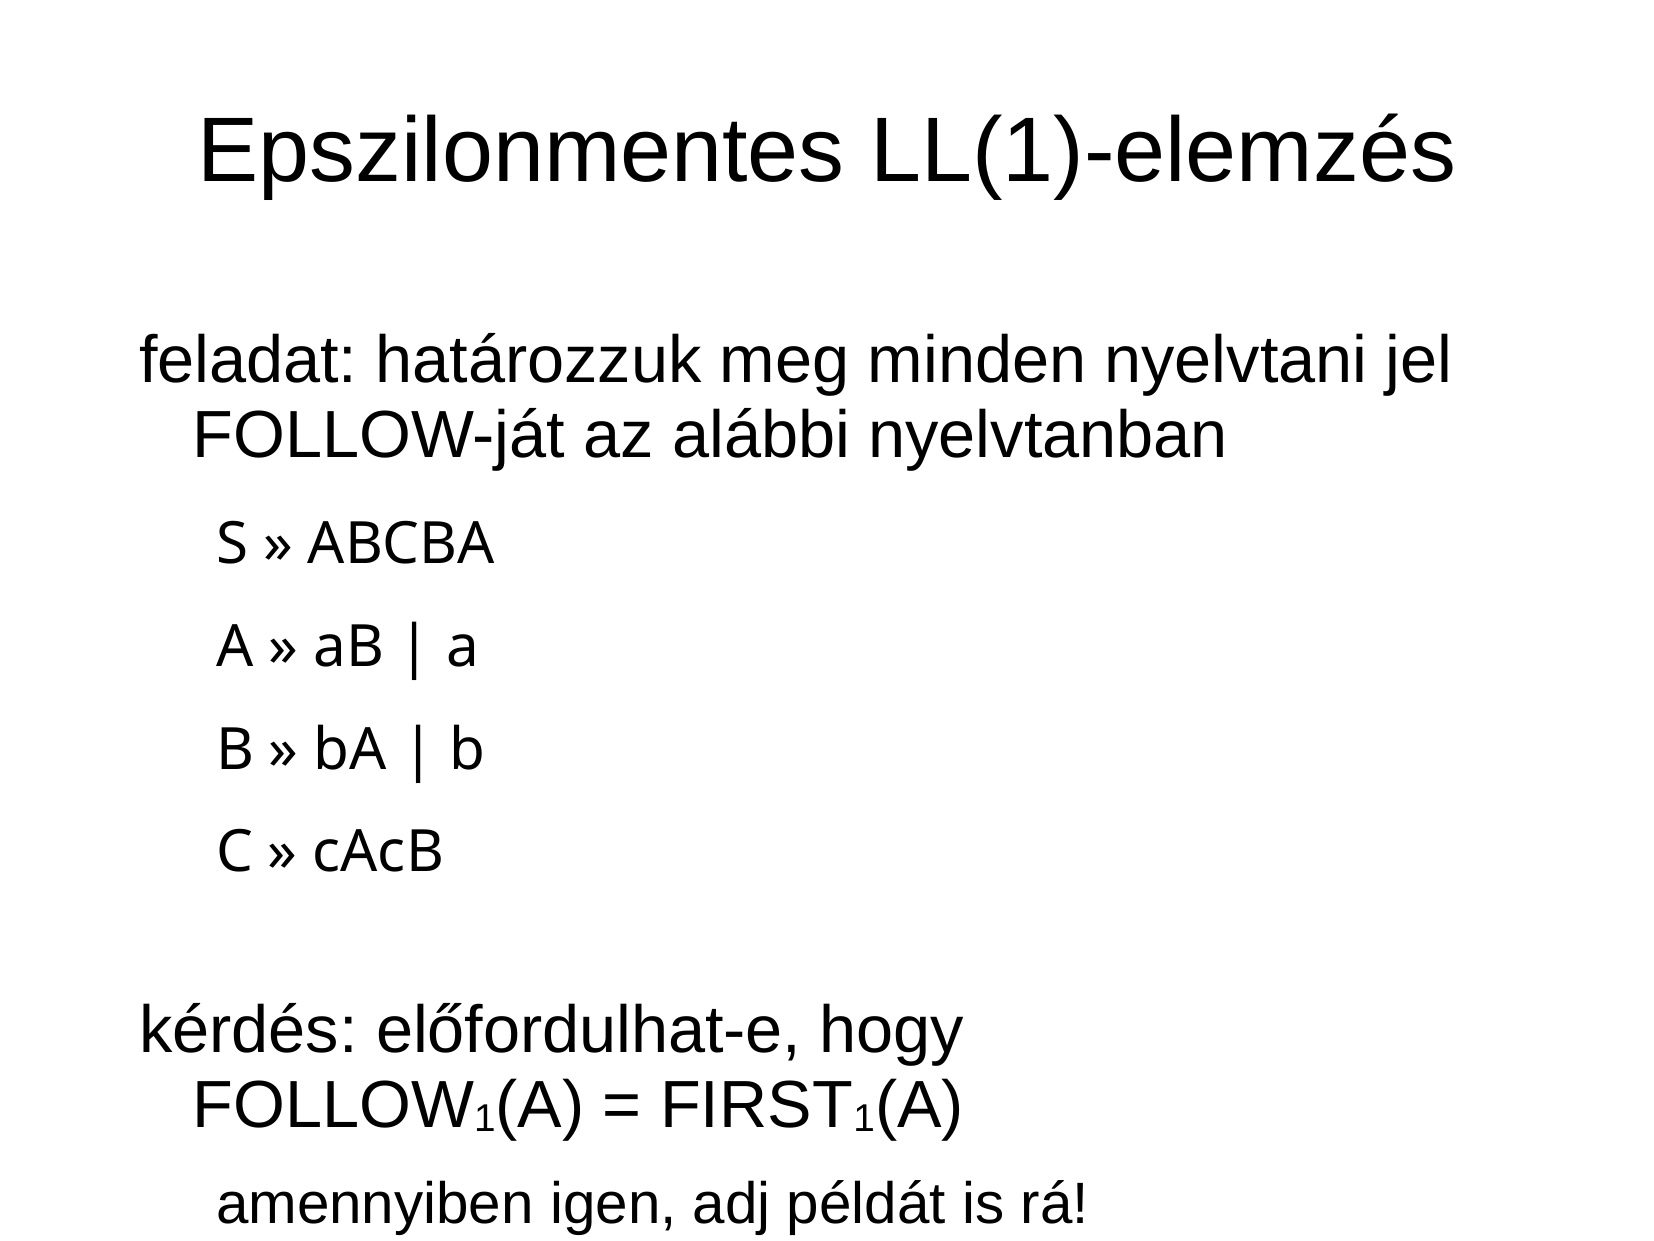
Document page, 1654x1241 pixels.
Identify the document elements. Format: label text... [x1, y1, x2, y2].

list feladat: határozzuk meg minden nyelvtani jel FOLLOW-ját az alábbi nyelvtanban S » ABCBA A » aB | a B » bA | b C » cAcB kérdés: előfordulhat-e, hogy FOLLOW1(A) = FIRST1(A) amennyiben igen, adj példát is rá! [121, 322, 1561, 1230]
title Epszilonmentes LL(1)-elemzés [121, 46, 1534, 254]
